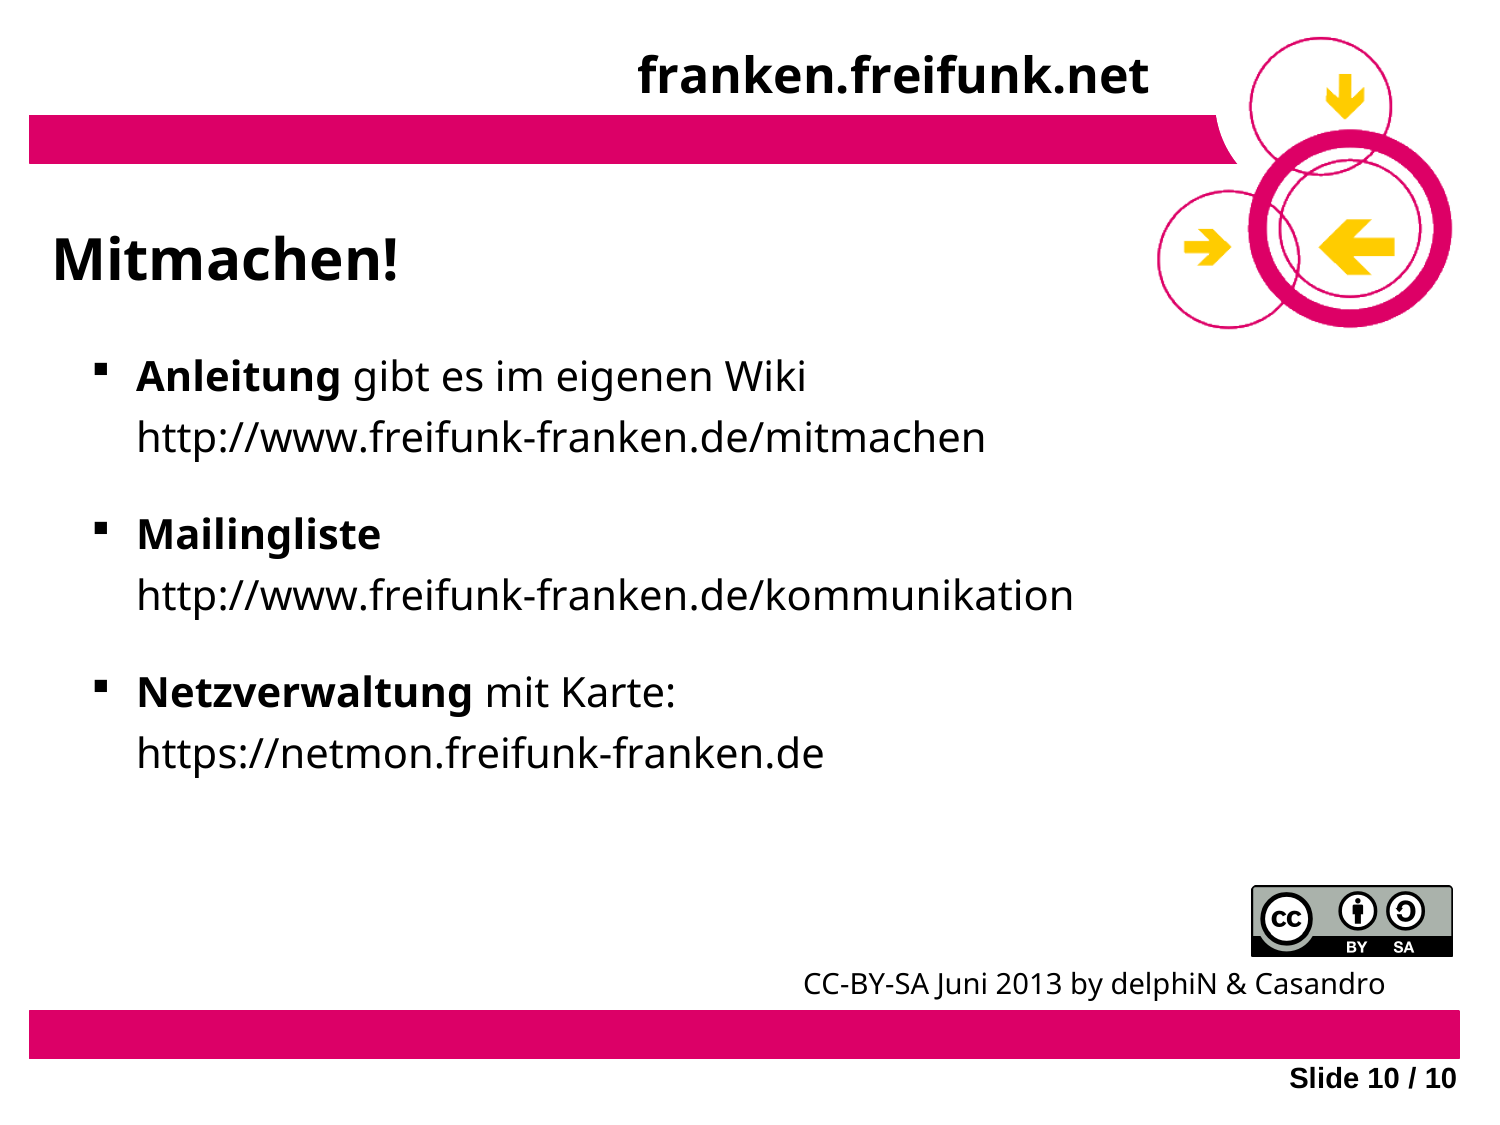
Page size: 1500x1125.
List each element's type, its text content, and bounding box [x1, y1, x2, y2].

picture [1150, 32, 1461, 332]
text_box Mitmachen! [51, 212, 1123, 289]
text_box Anleitung gibt es im eigenen Wiki http://www.freifunk-franken.de/mitmachen Mailingliste http://www.freifunk-franken.de/kommunikation Netzverwaltung mit Karte: https://netmon.freifunk-franken.de [61, 342, 1418, 1029]
text_box CC-BY-SA Juni 2013 by delphiN & Casandro [803, 960, 1465, 1003]
picture [1251, 885, 1453, 957]
